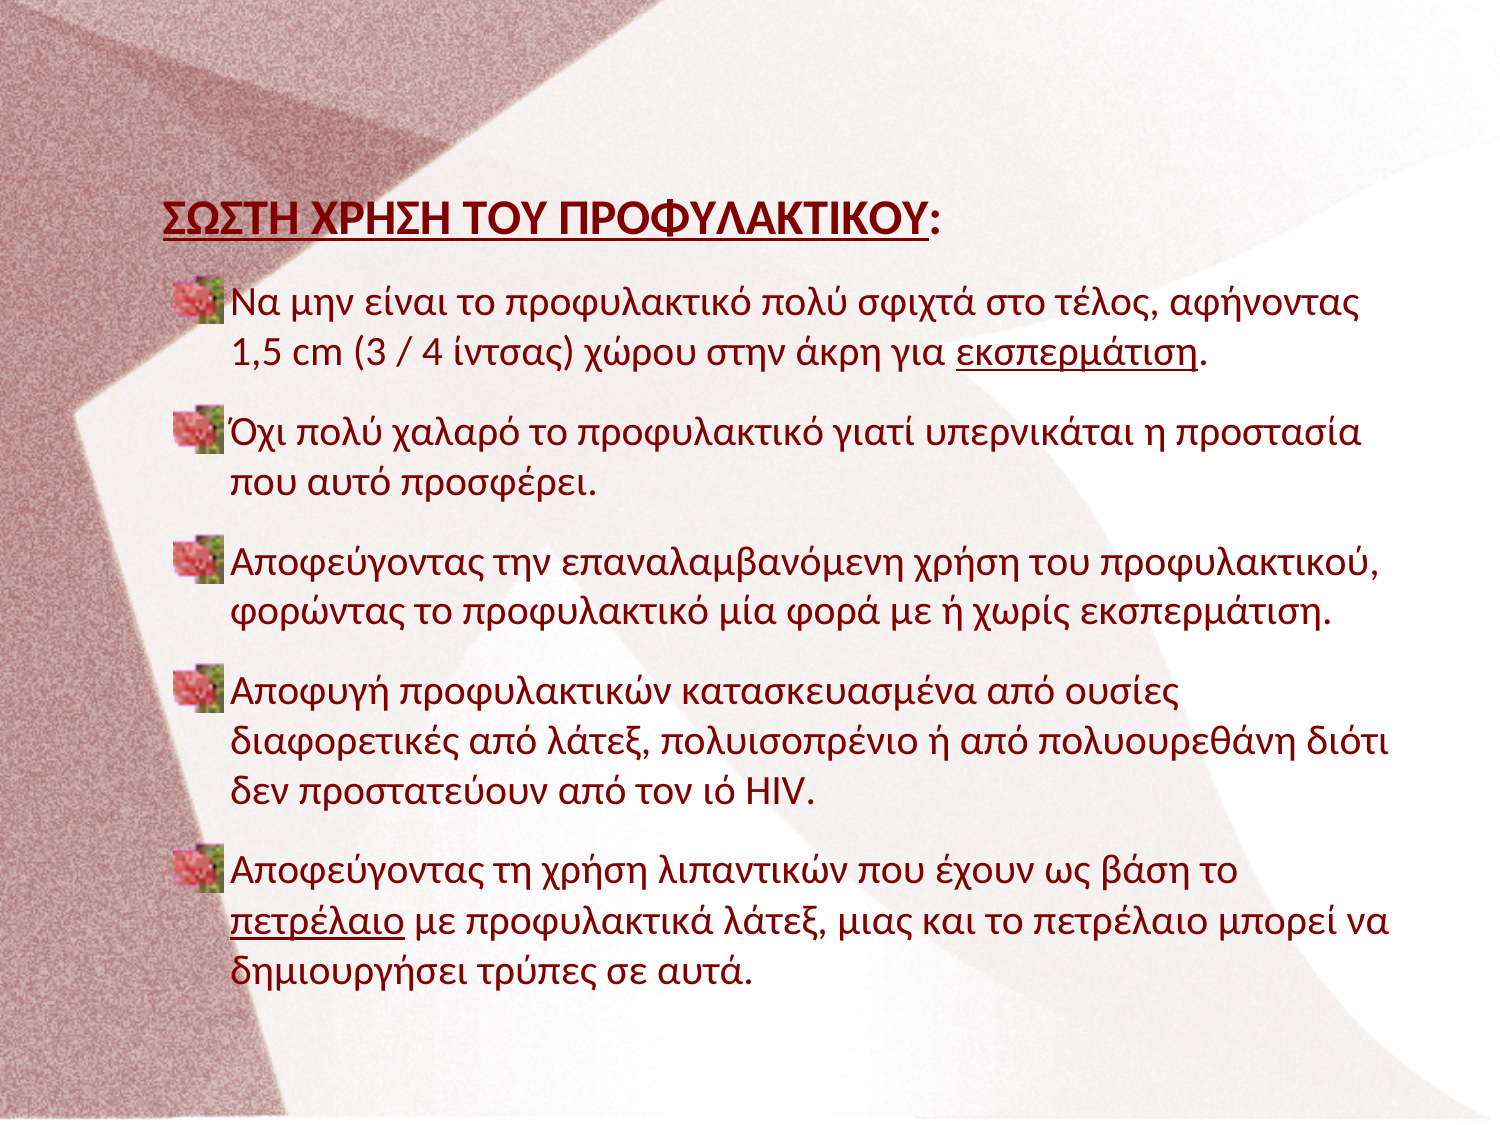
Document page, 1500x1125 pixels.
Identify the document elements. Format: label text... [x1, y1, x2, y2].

list ΣΩΣΤΗ ΧΡΗΣΗ ΤΟΥ ΠΡΟΦΥΛΑΚΤΙΚΟΥ: Να μην είναι το προφυλακτικό πολύ σφιχτά στο τέλος, αφήνοντας 1,5 cm (3 / 4 ίντσας) χώρου στην άκρη για εκσπερμάτιση. Όχι πολύ χαλαρό το προφυλακτικό γιατί υπερνικάται η προστασία που αυτό προσφέρει. Αποφεύγοντας την επαναλαμβανόμενη χρήση του προφυλακτικού, φορώντας το προφυλακτικό μία φορά με ή χωρίς εκσπερμάτιση. Αποφυγή προφυλακτικών κατασκευασμένα από ουσίες διαφορετικές από λάτεξ, πολυισοπρένιο ή από πολυουρεθάνη διότι δεν προστατεύουν από τον ιό HIV. Αποφεύγοντας τη χρήση λιπαντικών που έχουν ως βάση το πετρέλαιο με προφυλακτικά λάτεξ, μιας και το πετρέλαιο μπορεί να δημιουργήσει τρύπες σε αυτά. [147, 177, 1423, 1125]
title [150, 30, 1425, 234]
picture [0, 0, 1500, 1125]
